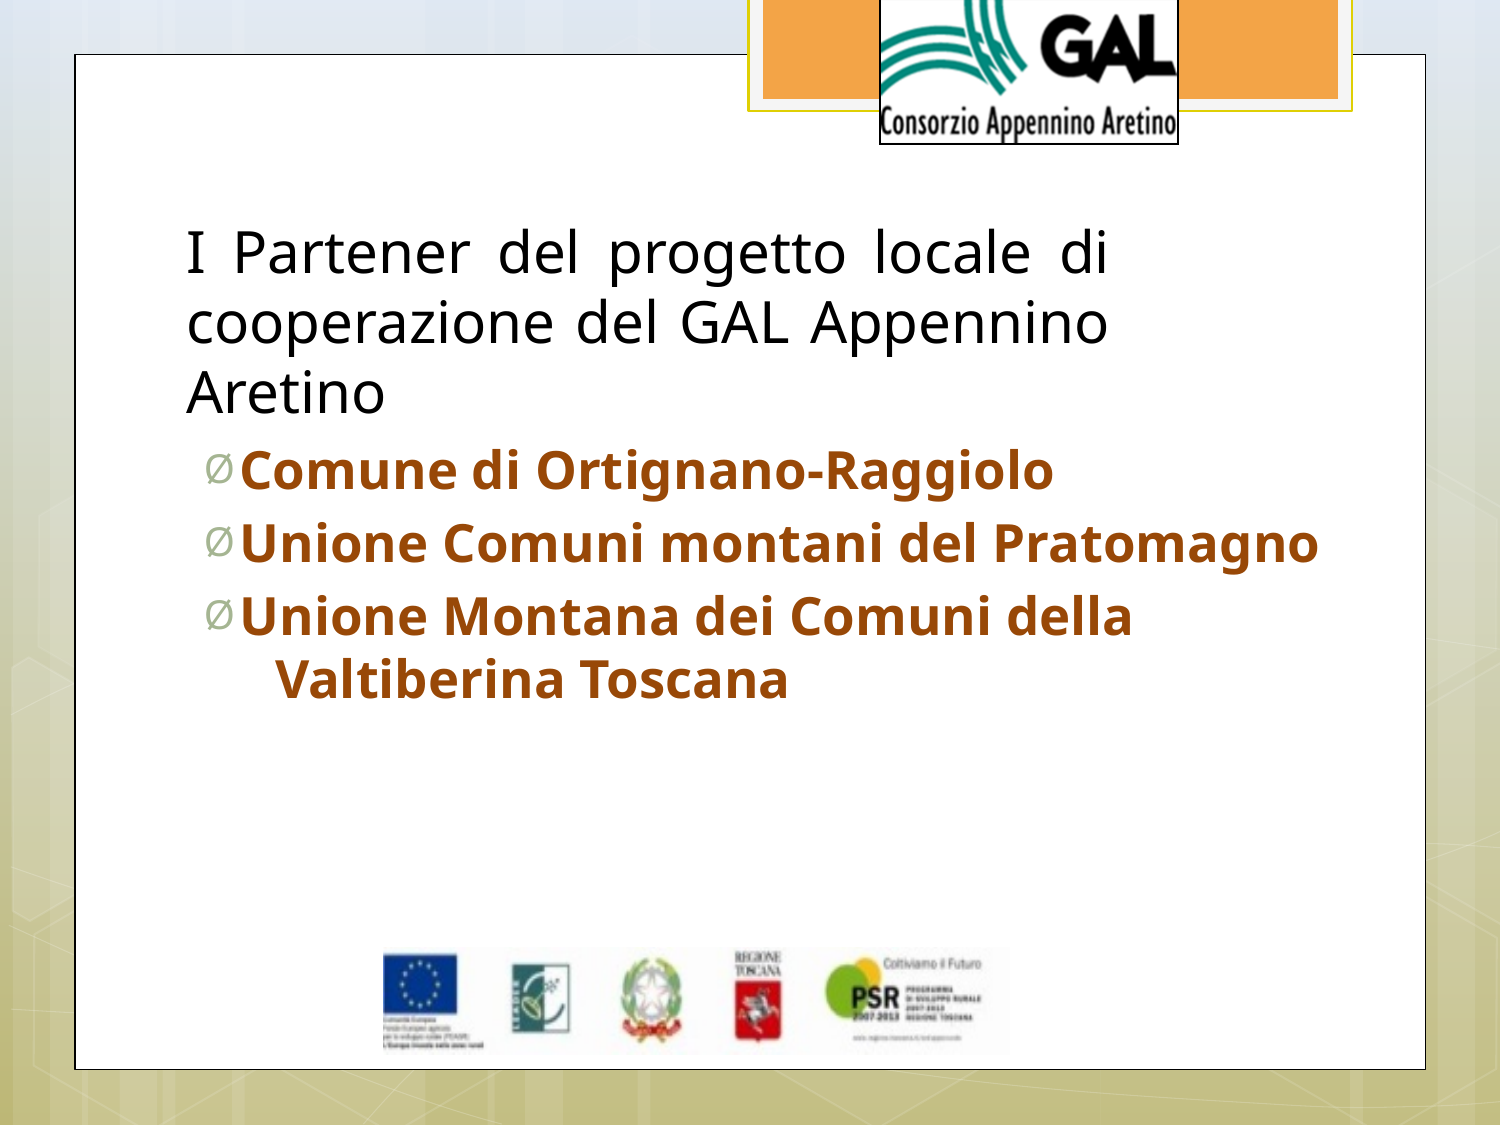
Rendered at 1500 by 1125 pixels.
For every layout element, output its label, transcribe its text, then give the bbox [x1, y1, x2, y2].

list Comune di Ortignano-Raggiolo Unione Comuni montani del Pratomagno Unione Montana dei Comuni della Valtiberina Toscana [171, 428, 1365, 776]
picture [383, 947, 1010, 1055]
title I Partener del progetto locale di cooperazione del GAL Appennino Aretino [171, 208, 1324, 396]
picture [879, 0, 1179, 145]
